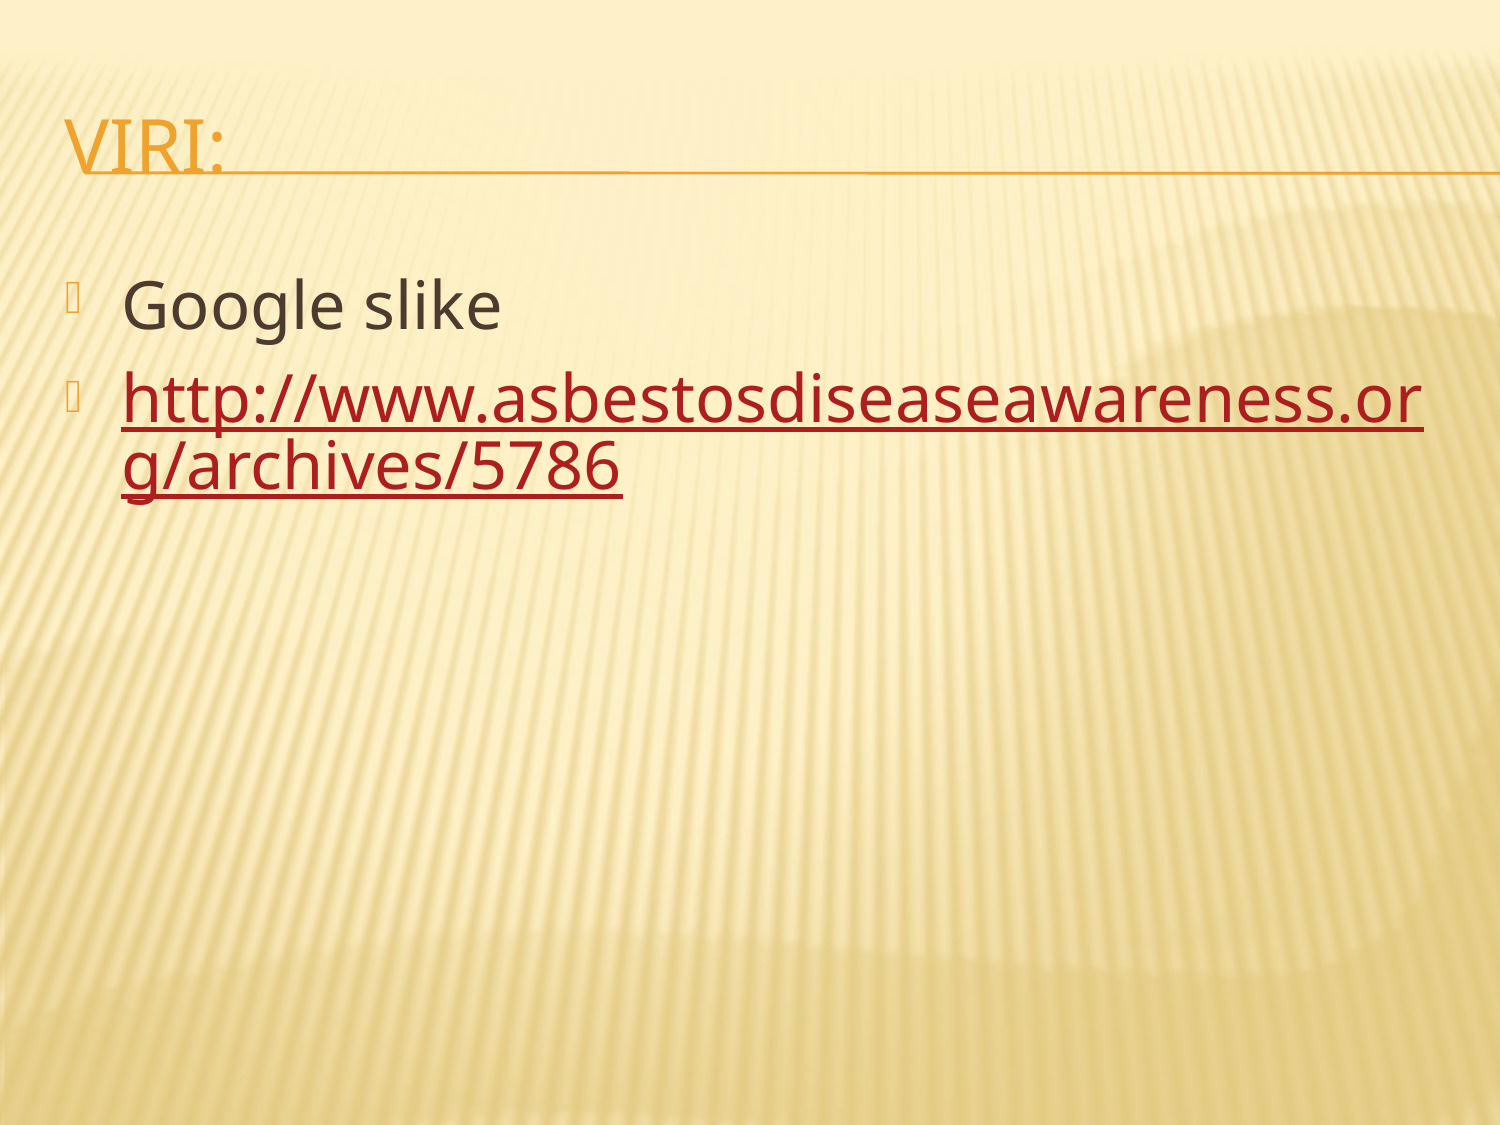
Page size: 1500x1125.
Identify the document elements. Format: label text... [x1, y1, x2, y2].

title VIRI: [50, 75, 1475, 213]
picture [0, 0, 1500, 1125]
list Google slike http://www.asbestosdiseaseawareness.org/archives/5786 [50, 254, 1475, 998]
